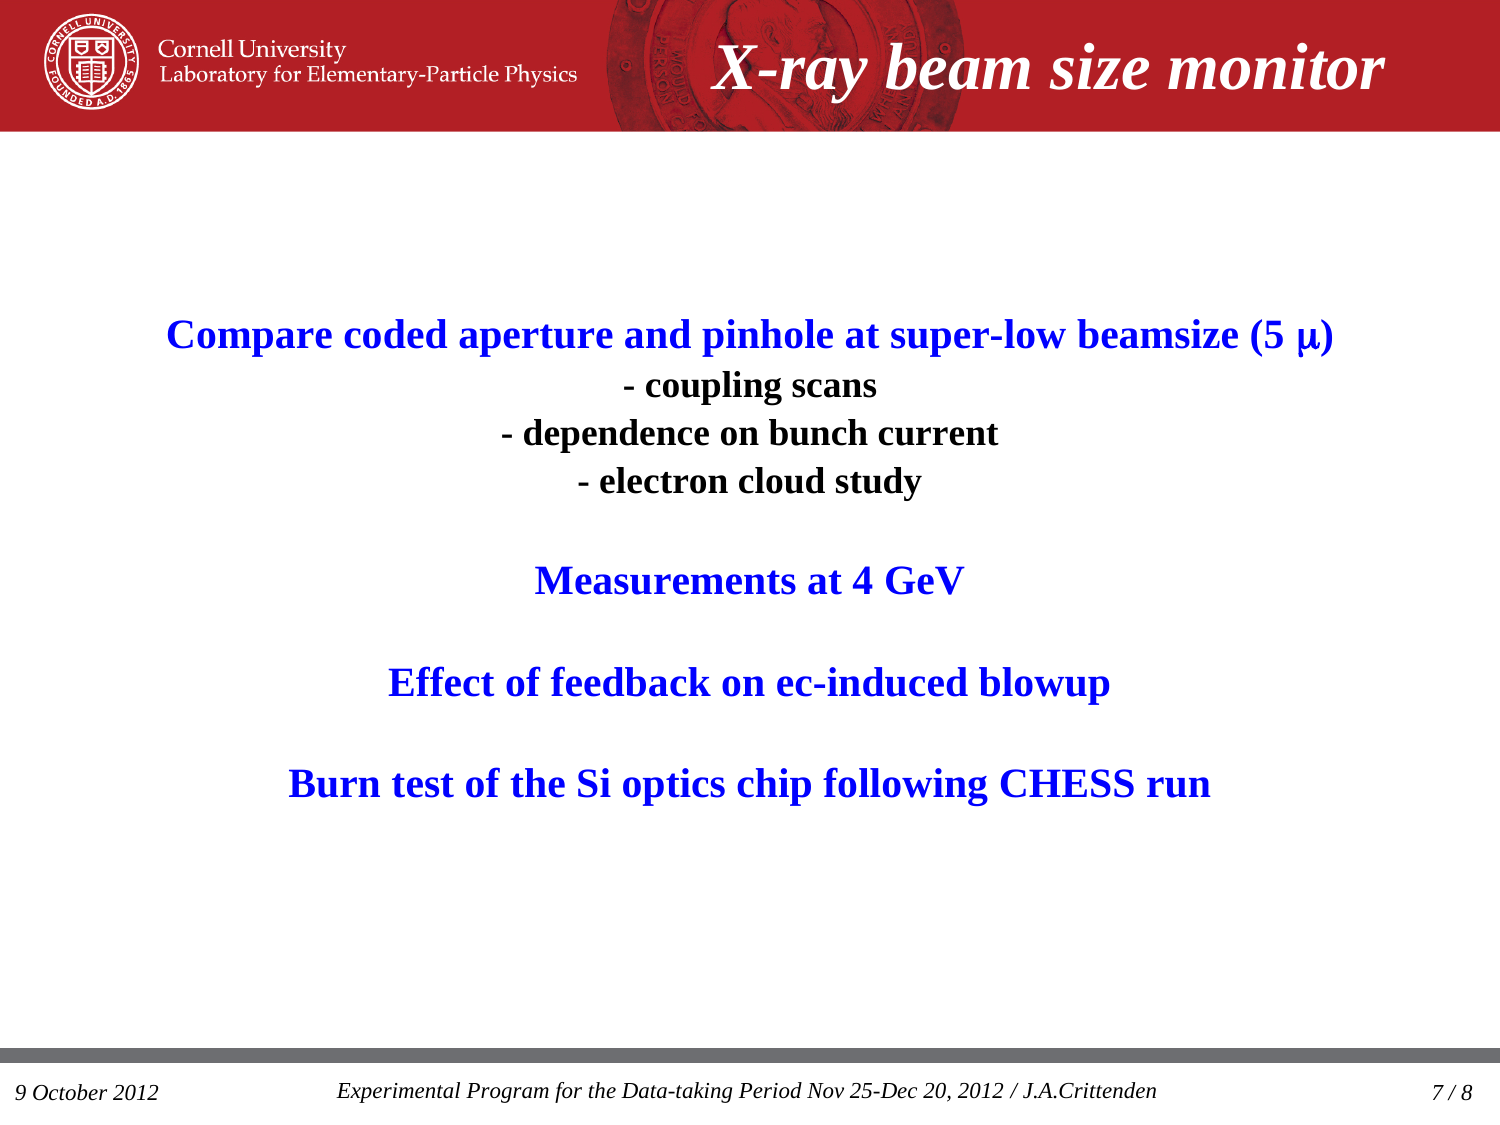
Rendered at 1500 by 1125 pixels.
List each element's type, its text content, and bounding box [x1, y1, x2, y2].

picture [0, 0, 1500, 132]
title X-ray beam size monitor [600, 7, 1500, 128]
title Compare coded aperture and pinhole at super-low beamsize (5 m) - coupling scans - dependence on bunch current - electron cloud study Measurements at 4 GeV Effect of feedback on ec-induced blowup Burn test of the Si optics chip following CHESS run [0, 295, 1500, 816]
